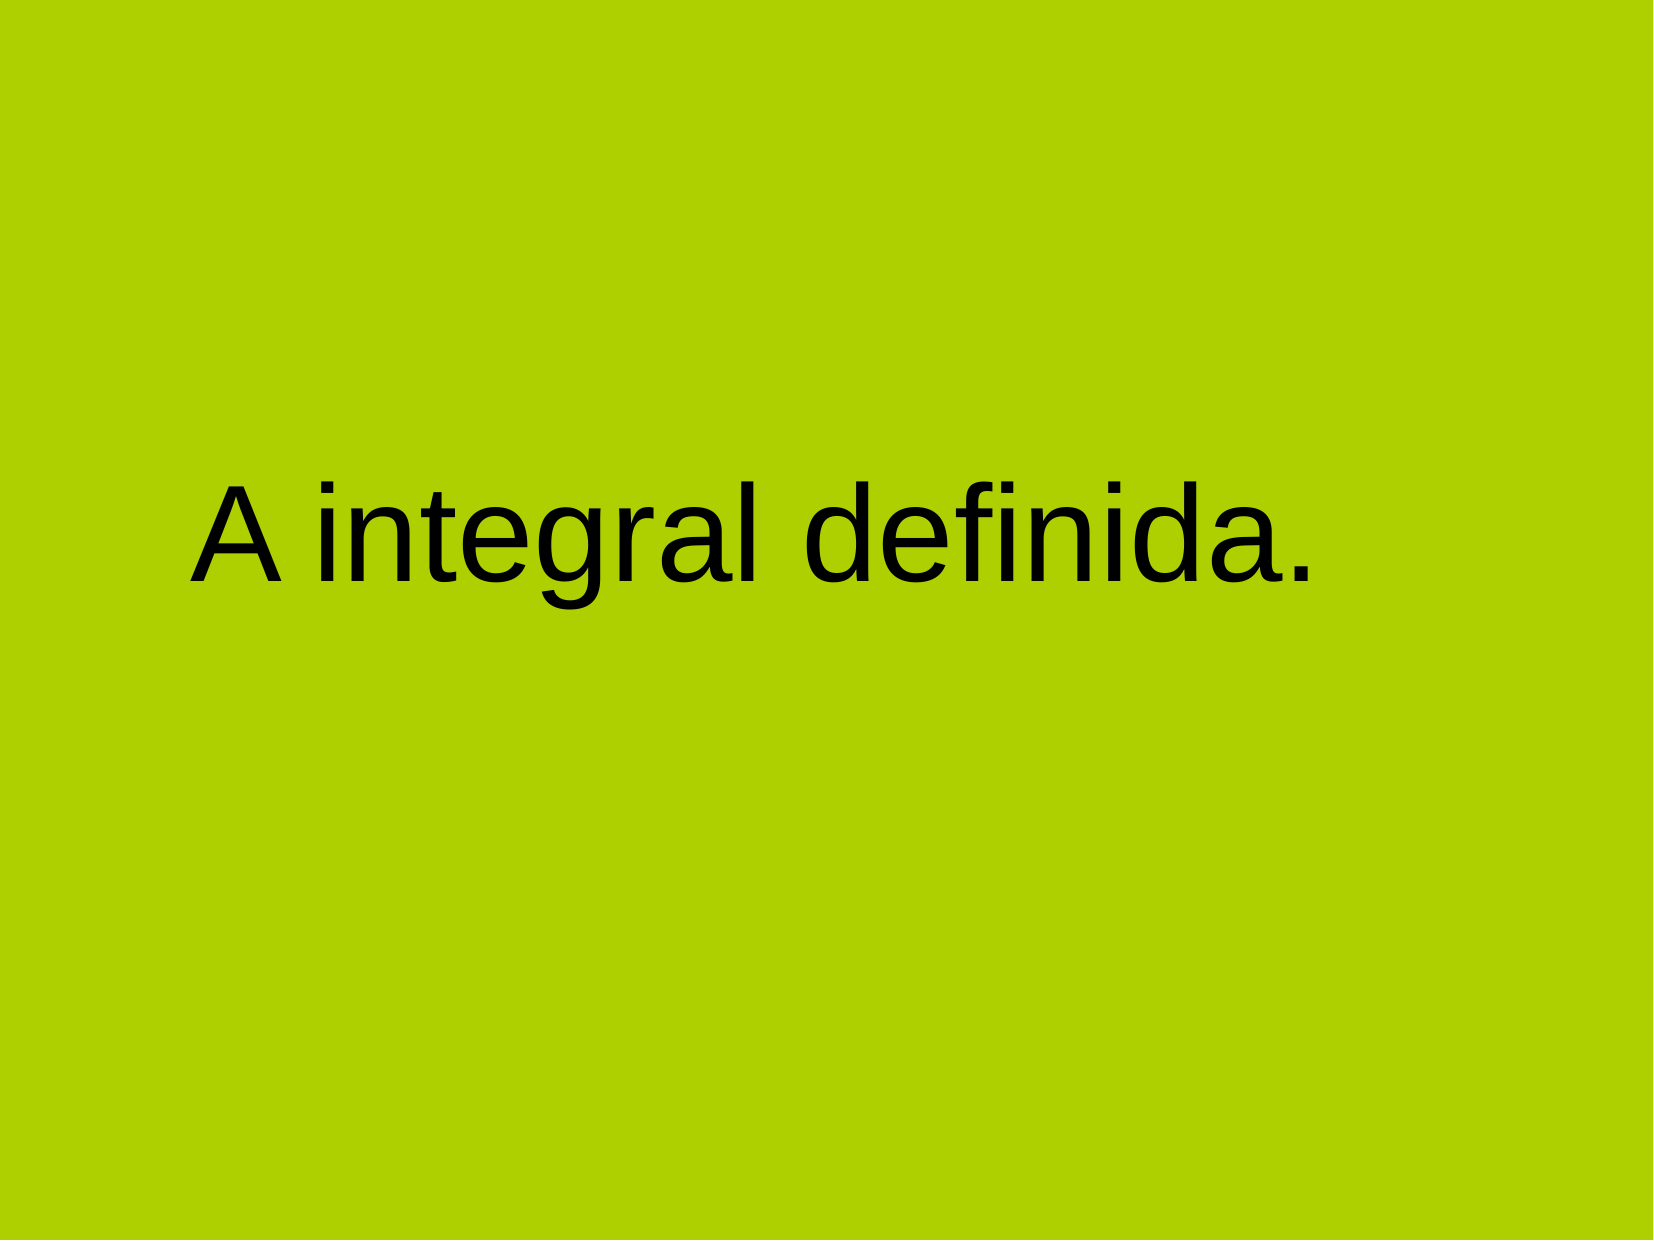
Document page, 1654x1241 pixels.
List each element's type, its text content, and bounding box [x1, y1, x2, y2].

title A integral definida. [11, 430, 1501, 638]
